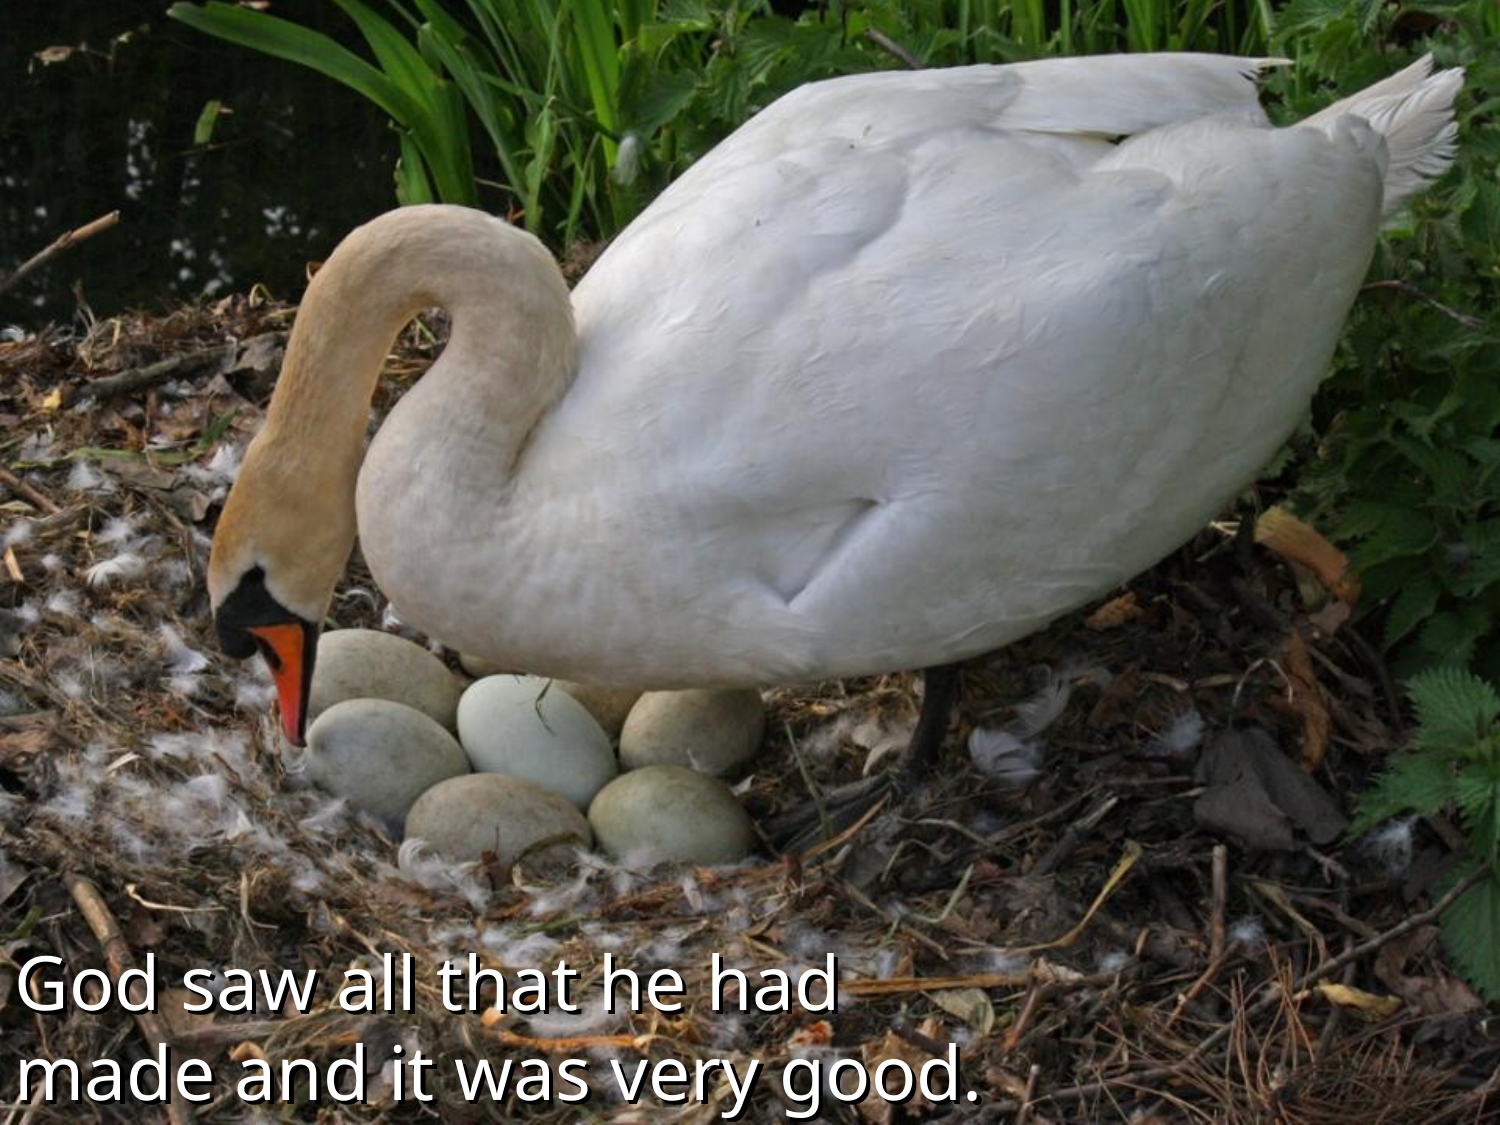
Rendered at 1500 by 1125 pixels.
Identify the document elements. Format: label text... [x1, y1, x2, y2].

text_box God saw all that he had made and it was very good. [0, 928, 1046, 1124]
picture [0, 0, 1500, 1125]
